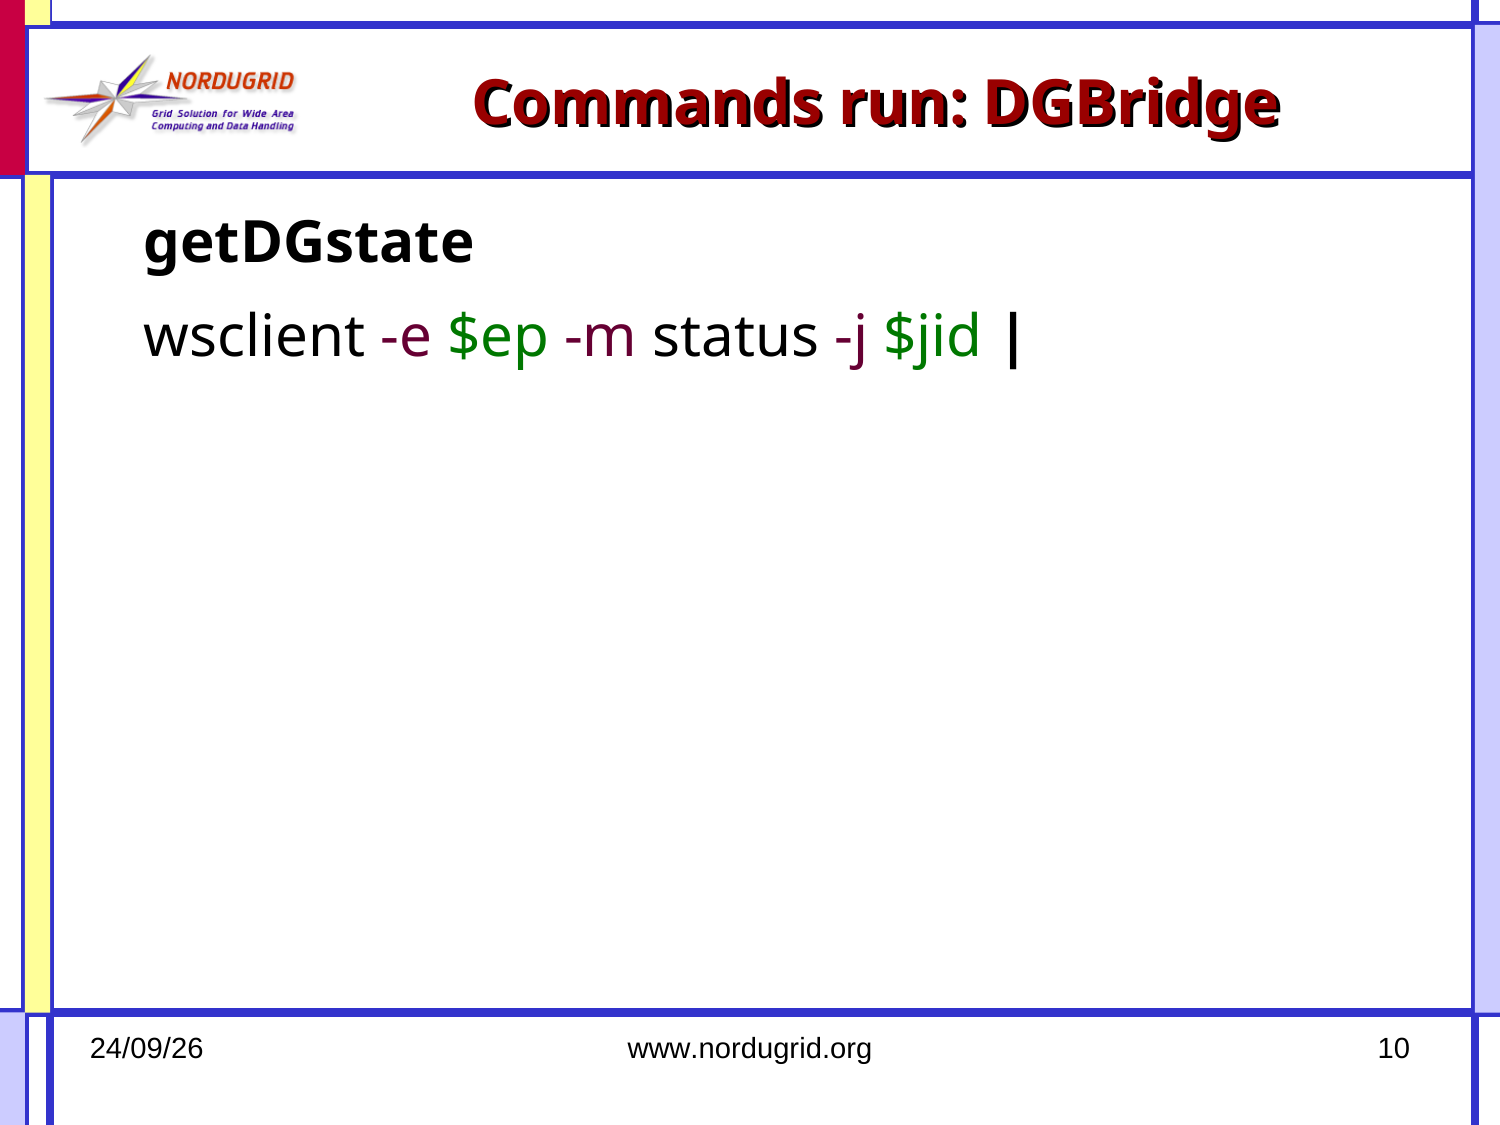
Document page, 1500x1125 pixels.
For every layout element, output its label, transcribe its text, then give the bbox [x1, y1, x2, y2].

picture [40, 49, 301, 148]
title Commands run: DGBridge [324, 17, 1428, 183]
list getDGstate wsclient -e $ep -m status -j $jid | [87, 200, 1426, 853]
